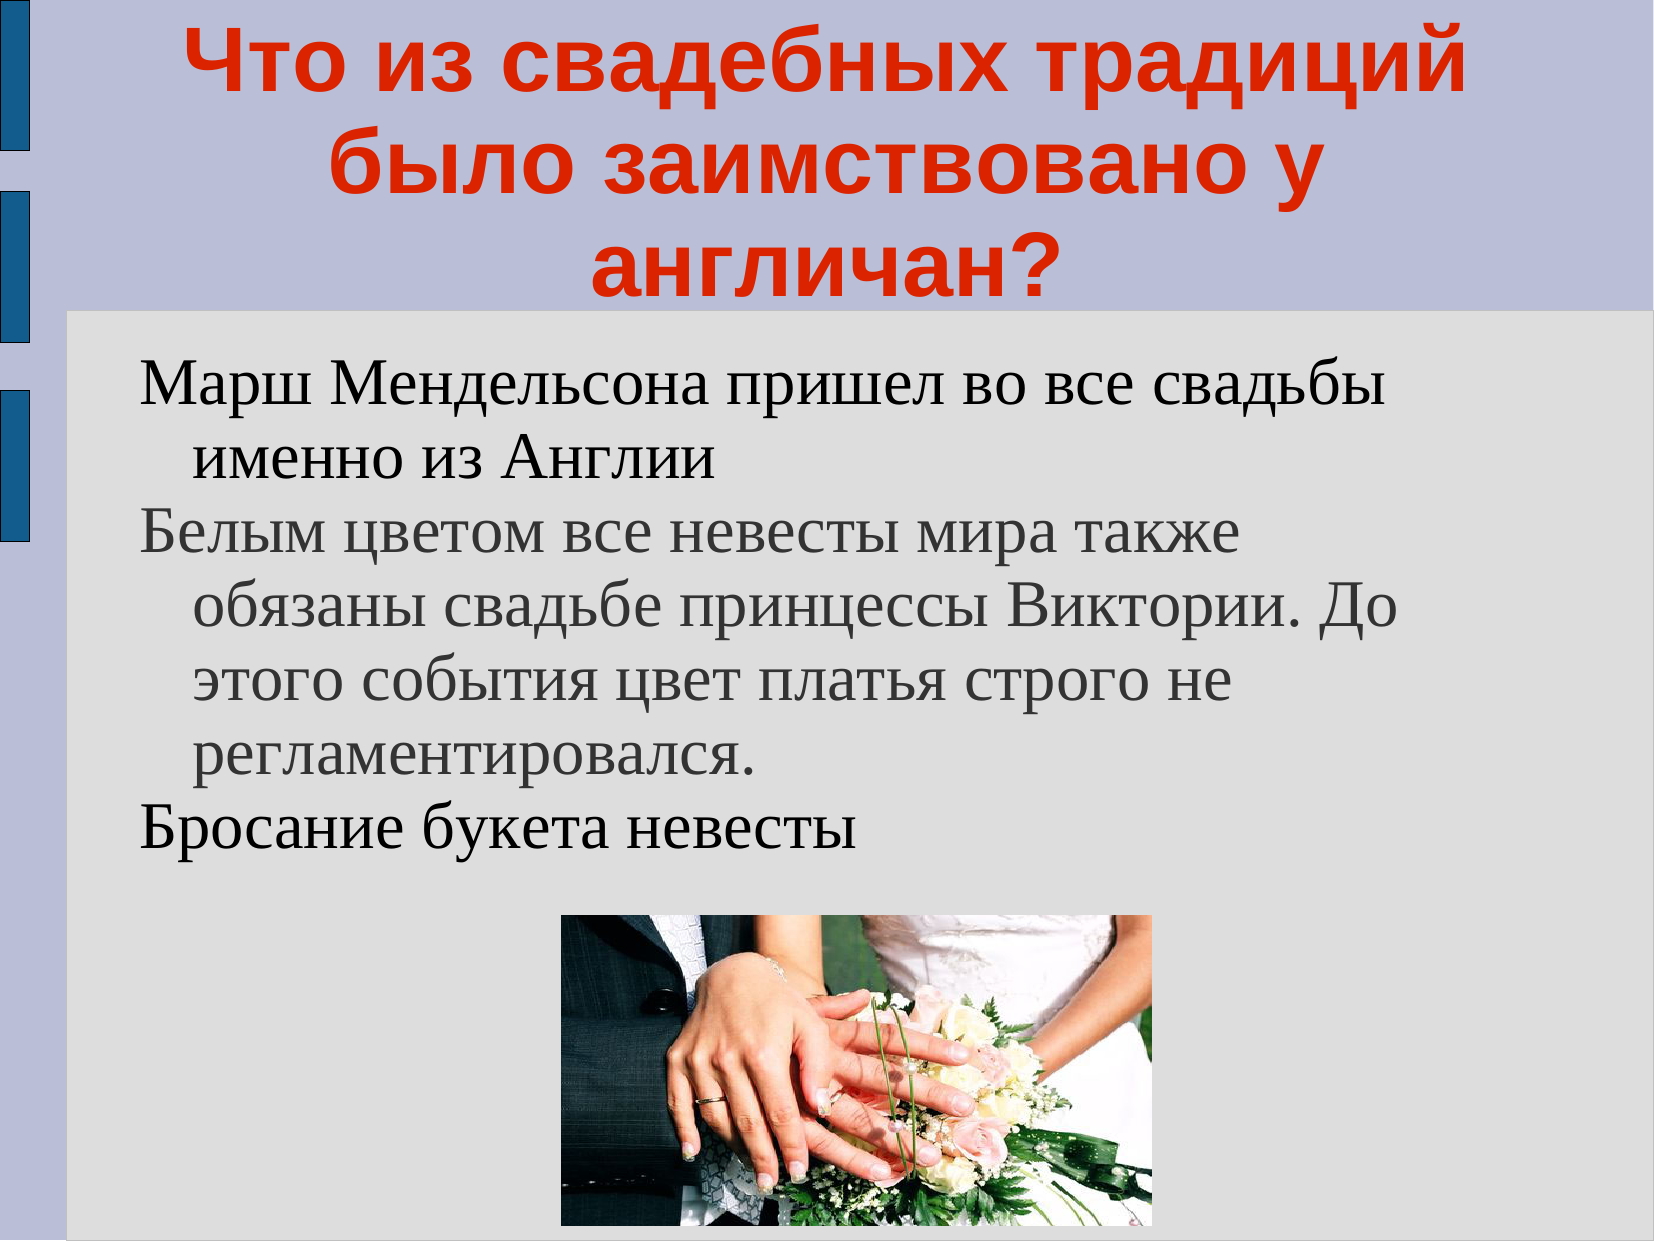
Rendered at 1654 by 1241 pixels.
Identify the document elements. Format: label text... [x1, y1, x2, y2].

picture [561, 915, 1152, 1226]
title Что из свадебных традиций было заимствовано у англичан? [121, 8, 1534, 317]
list Марш Мендельсона пришел во все свадьбы именно из Англии Белым цветом все невесты мира также обязаны свадьбе принцессы Виктории. До этого события цвет платья строго не регламентировался. Бросание букета невесты [121, 344, 1477, 916]
